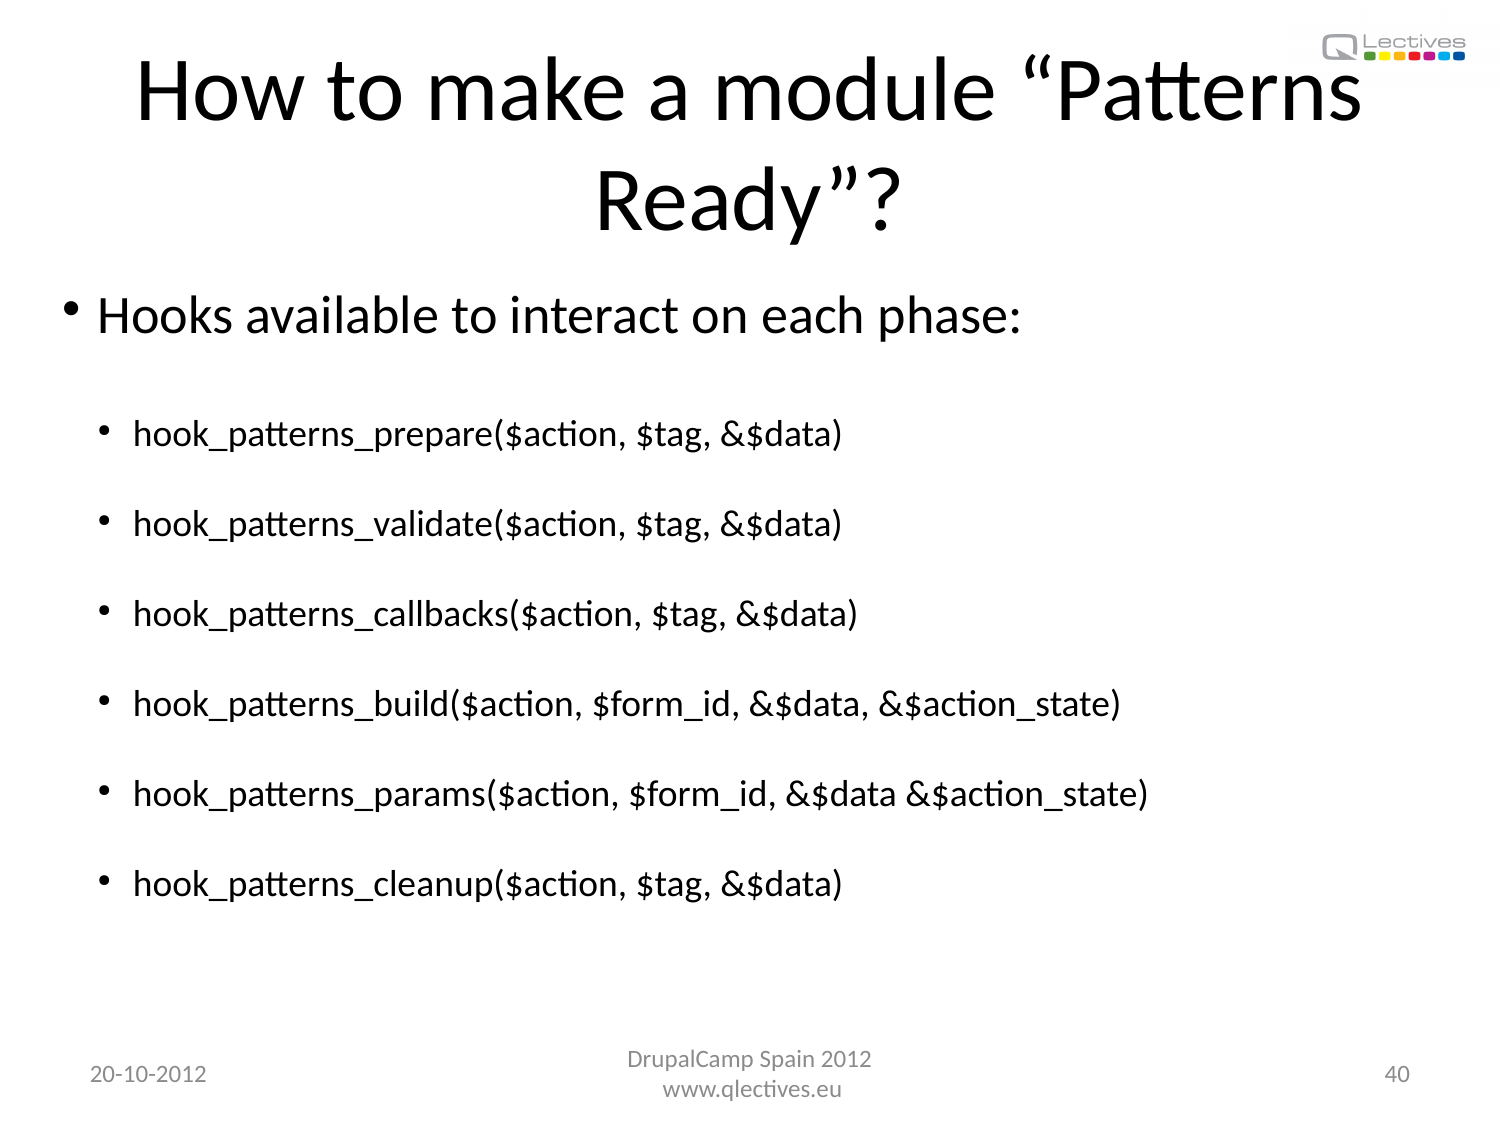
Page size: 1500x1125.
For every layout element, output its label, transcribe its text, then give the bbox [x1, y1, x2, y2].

text_box Hooks available to interact on each phase: hook_patterns_prepare($action, $tag, &$data) hook_patterns_validate($action, $tag, &$data) hook_patterns_callbacks($action, $tag, &$data) hook_patterns_build($action, $form_id, &$data, &$action_state) hook_patterns_params($action, $form_id, &$data &$action_state) hook_patterns_cleanup($action, $tag, &$data) [47, 271, 1410, 1014]
text_box How to make a module “Patterns Ready”? [75, 45, 1425, 233]
text_box <number> [1074, 1042, 1425, 1103]
text_box 20-10-2012 [74, 1042, 425, 1103]
picture [1288, 9, 1500, 90]
text_box DrupalCamp Spain 2012 www.qlectives.eu [512, 1042, 988, 1103]
